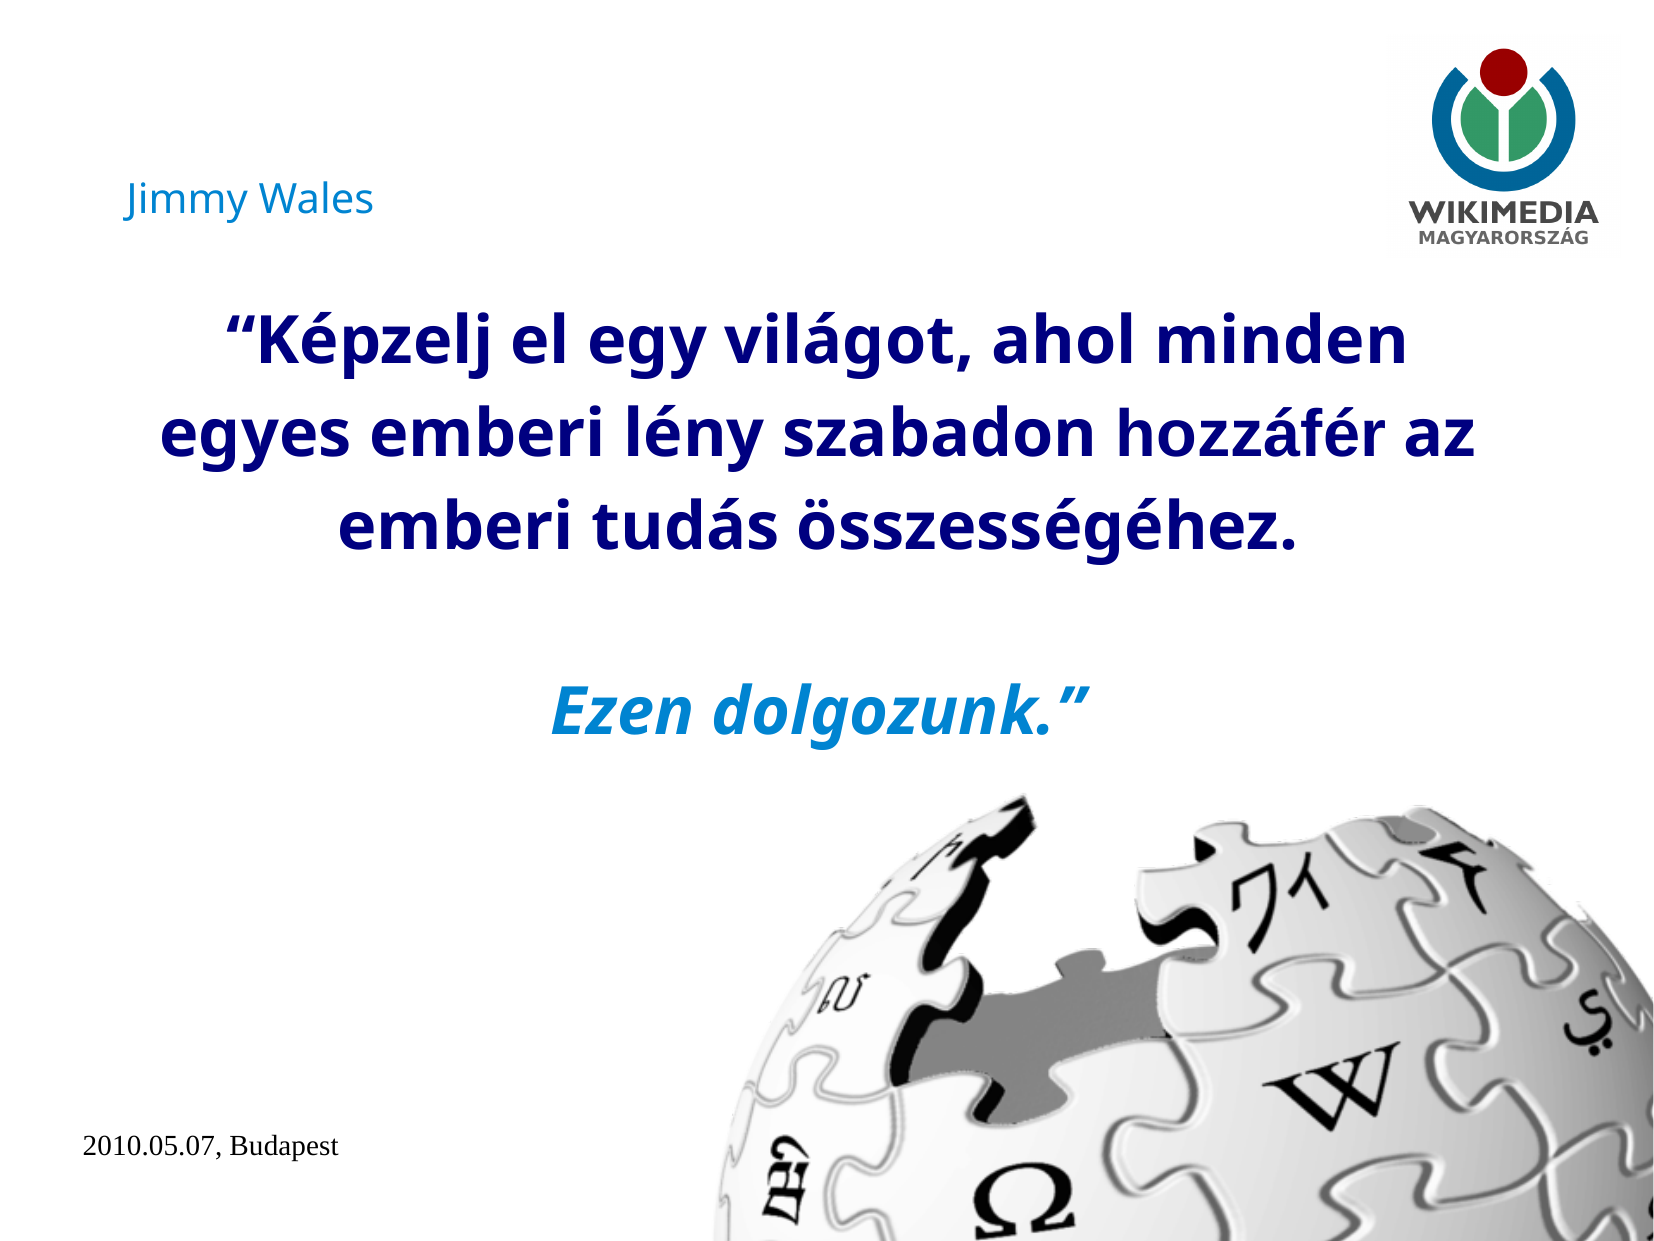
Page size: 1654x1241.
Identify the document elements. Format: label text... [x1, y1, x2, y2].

title “Képzelj el egy világot, ahol minden egyes emberi lény szabadon hozzáfér az emberi tudás összességéhez. Ezen dolgozunk.” [135, 262, 1501, 783]
picture [1386, 34, 1621, 258]
picture [702, 785, 1654, 1241]
text_box Jimmy Wales [111, 161, 526, 275]
